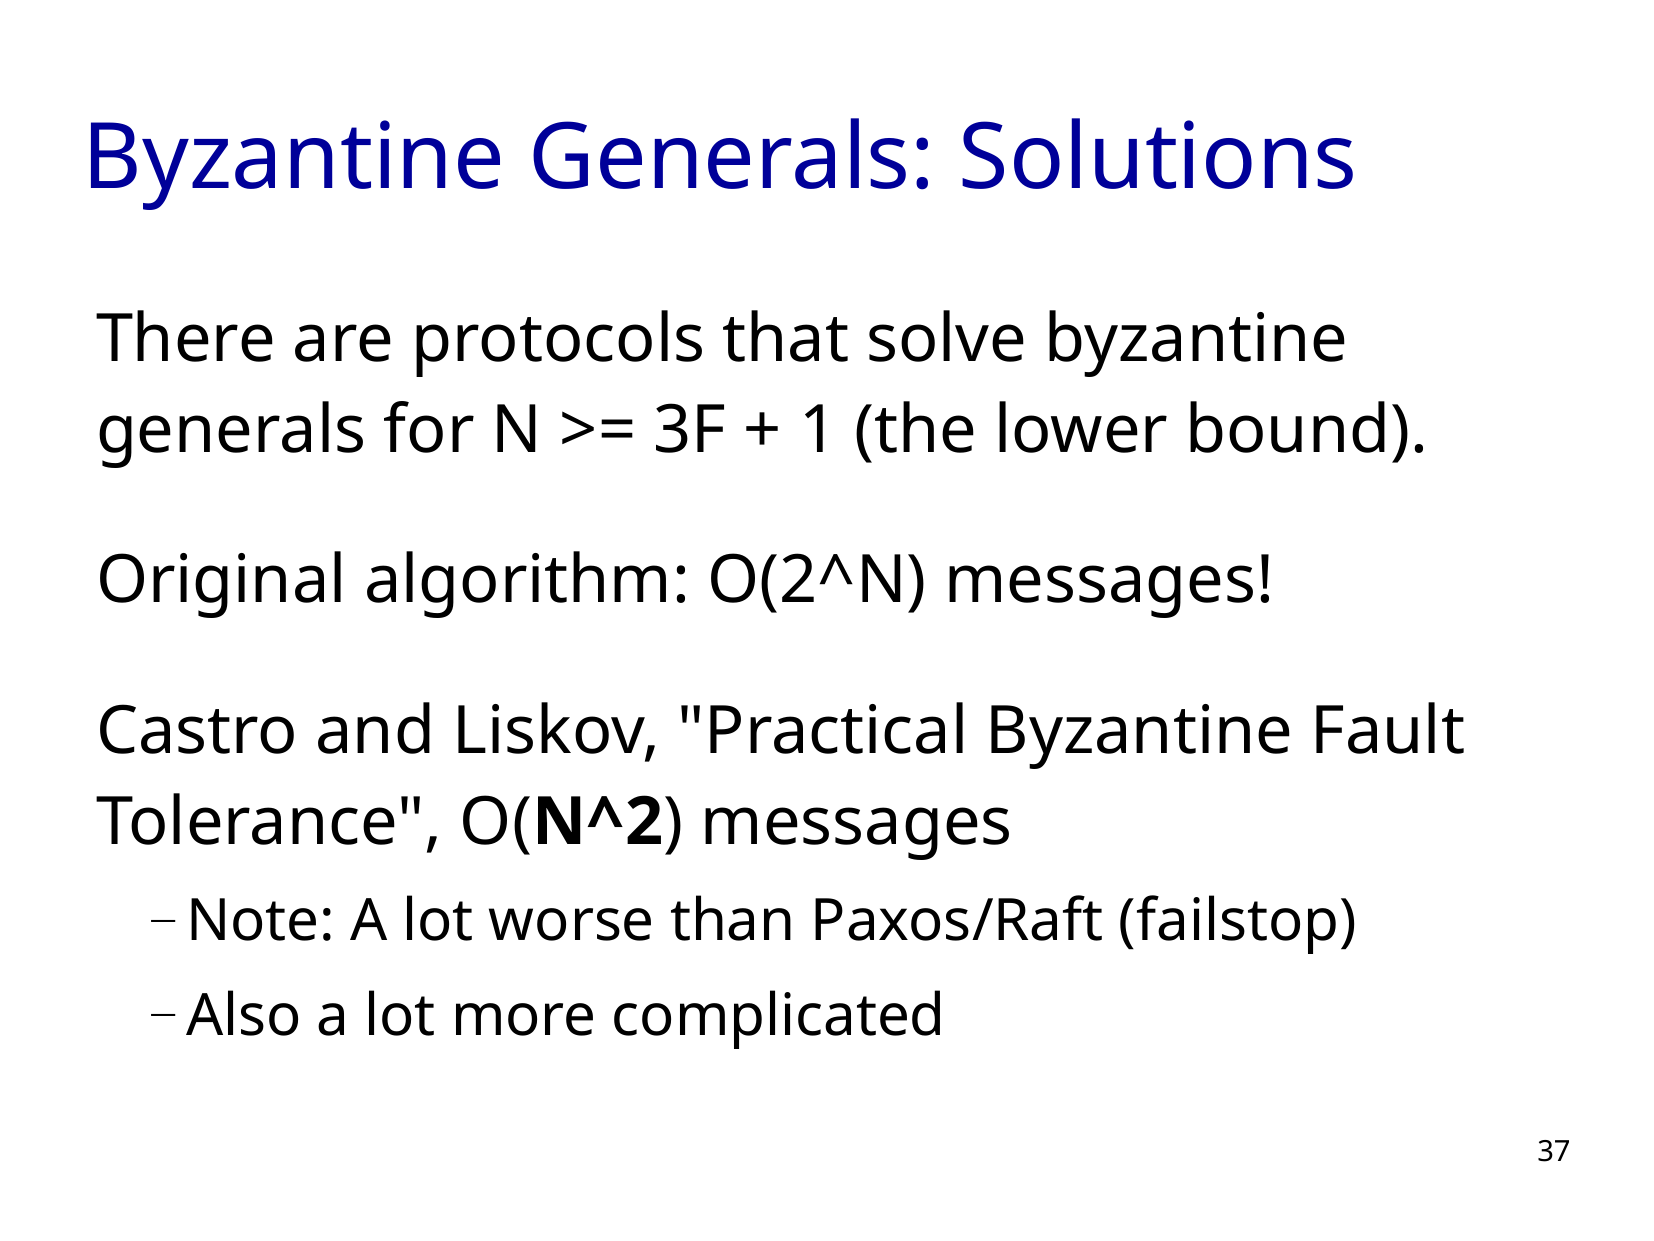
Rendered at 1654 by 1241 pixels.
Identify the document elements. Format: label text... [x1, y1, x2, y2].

title Byzantine Generals: Solutions [82, 49, 1571, 257]
list There are protocols that solve byzantine generals for N >= 3F + 1 (the lower bound). Original algorithm: O(2^N) messages! Castro and Liskov, "Practical Byzantine Fault Tolerance", O(N^2) messages Note: A lot worse than Paxos/Raft (failstop) Also a lot more complicated [60, 290, 1571, 1096]
